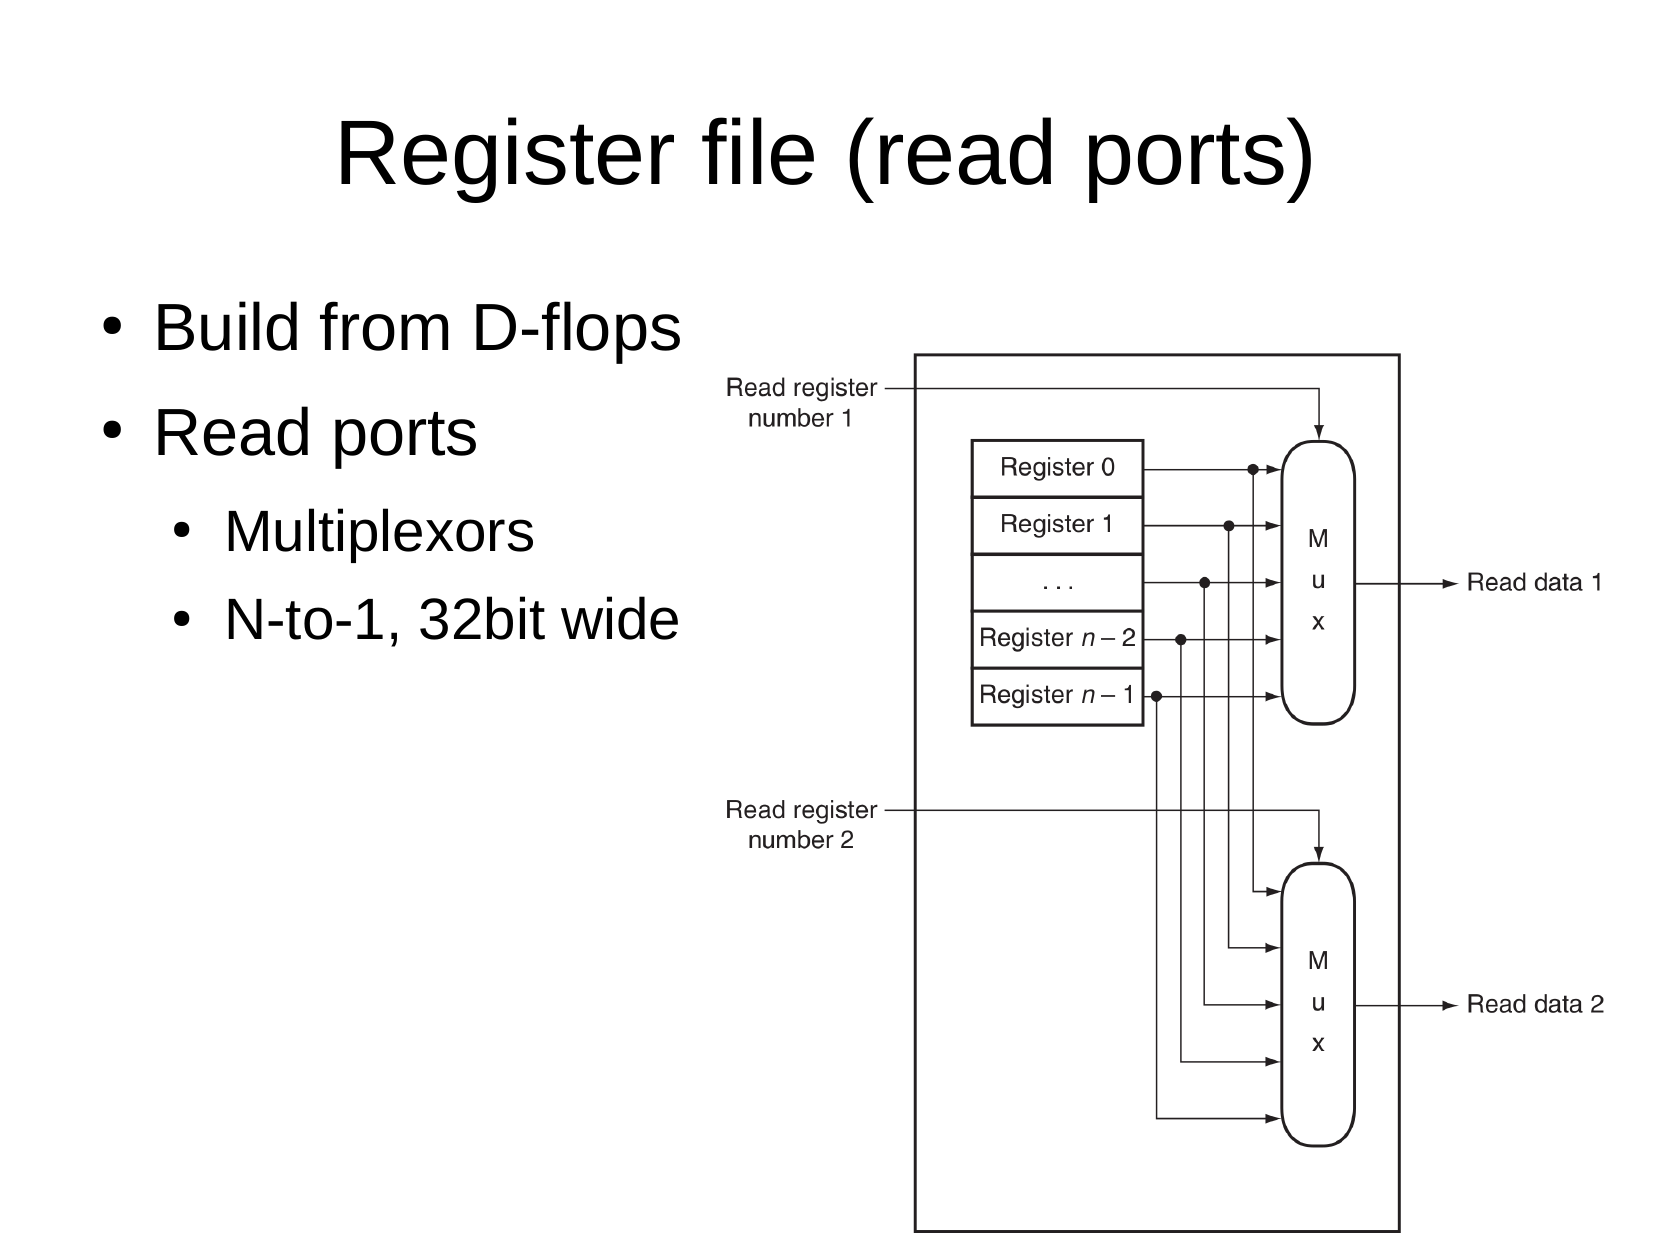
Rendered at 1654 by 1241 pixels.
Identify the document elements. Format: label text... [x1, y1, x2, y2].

picture [684, 299, 1654, 1241]
list Build from D-flops Read ports Multiplexors N-to-1, 32bit wide [82, 290, 713, 1010]
title Register file (read ports) [82, 49, 1571, 257]
